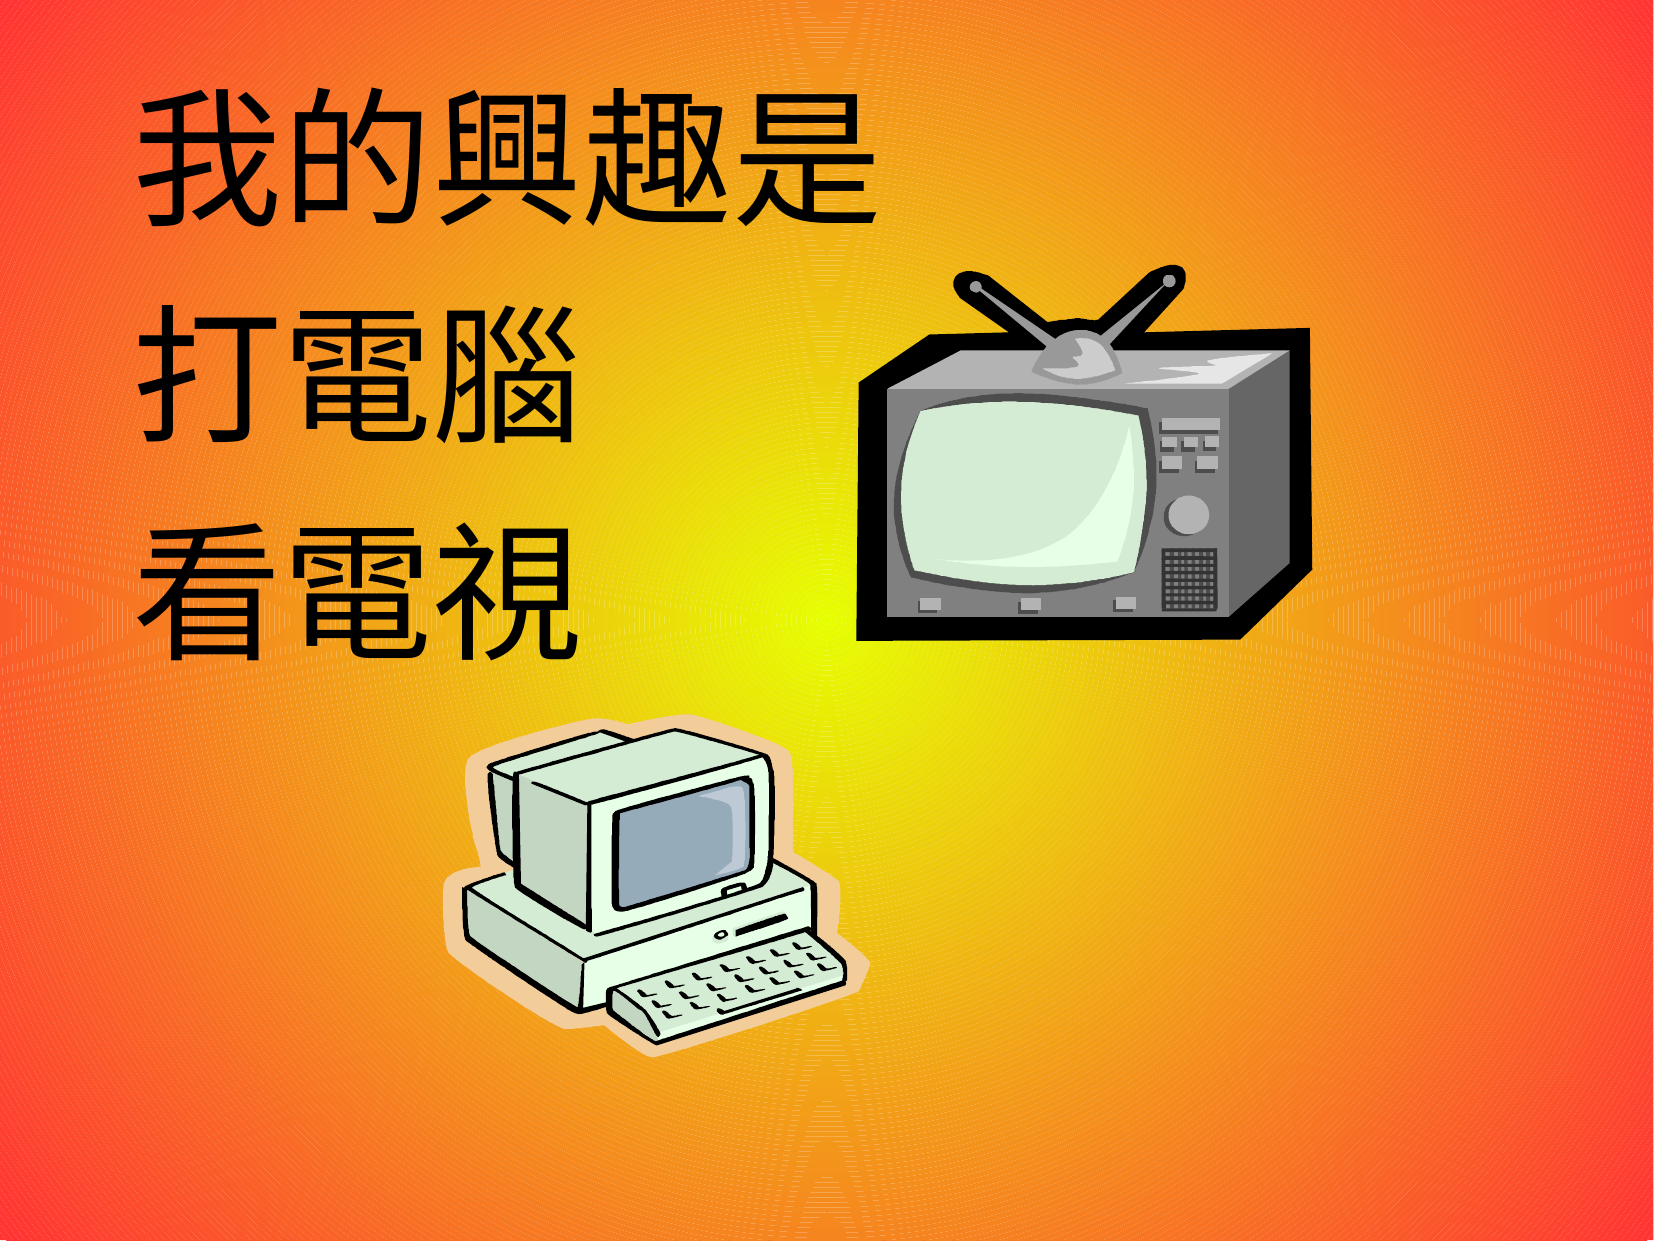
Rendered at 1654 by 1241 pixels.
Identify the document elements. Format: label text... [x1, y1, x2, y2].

picture [442, 708, 879, 1063]
picture [856, 256, 1322, 650]
text_box 我的興趣是 打電腦 看電視 [118, 32, 1595, 768]
